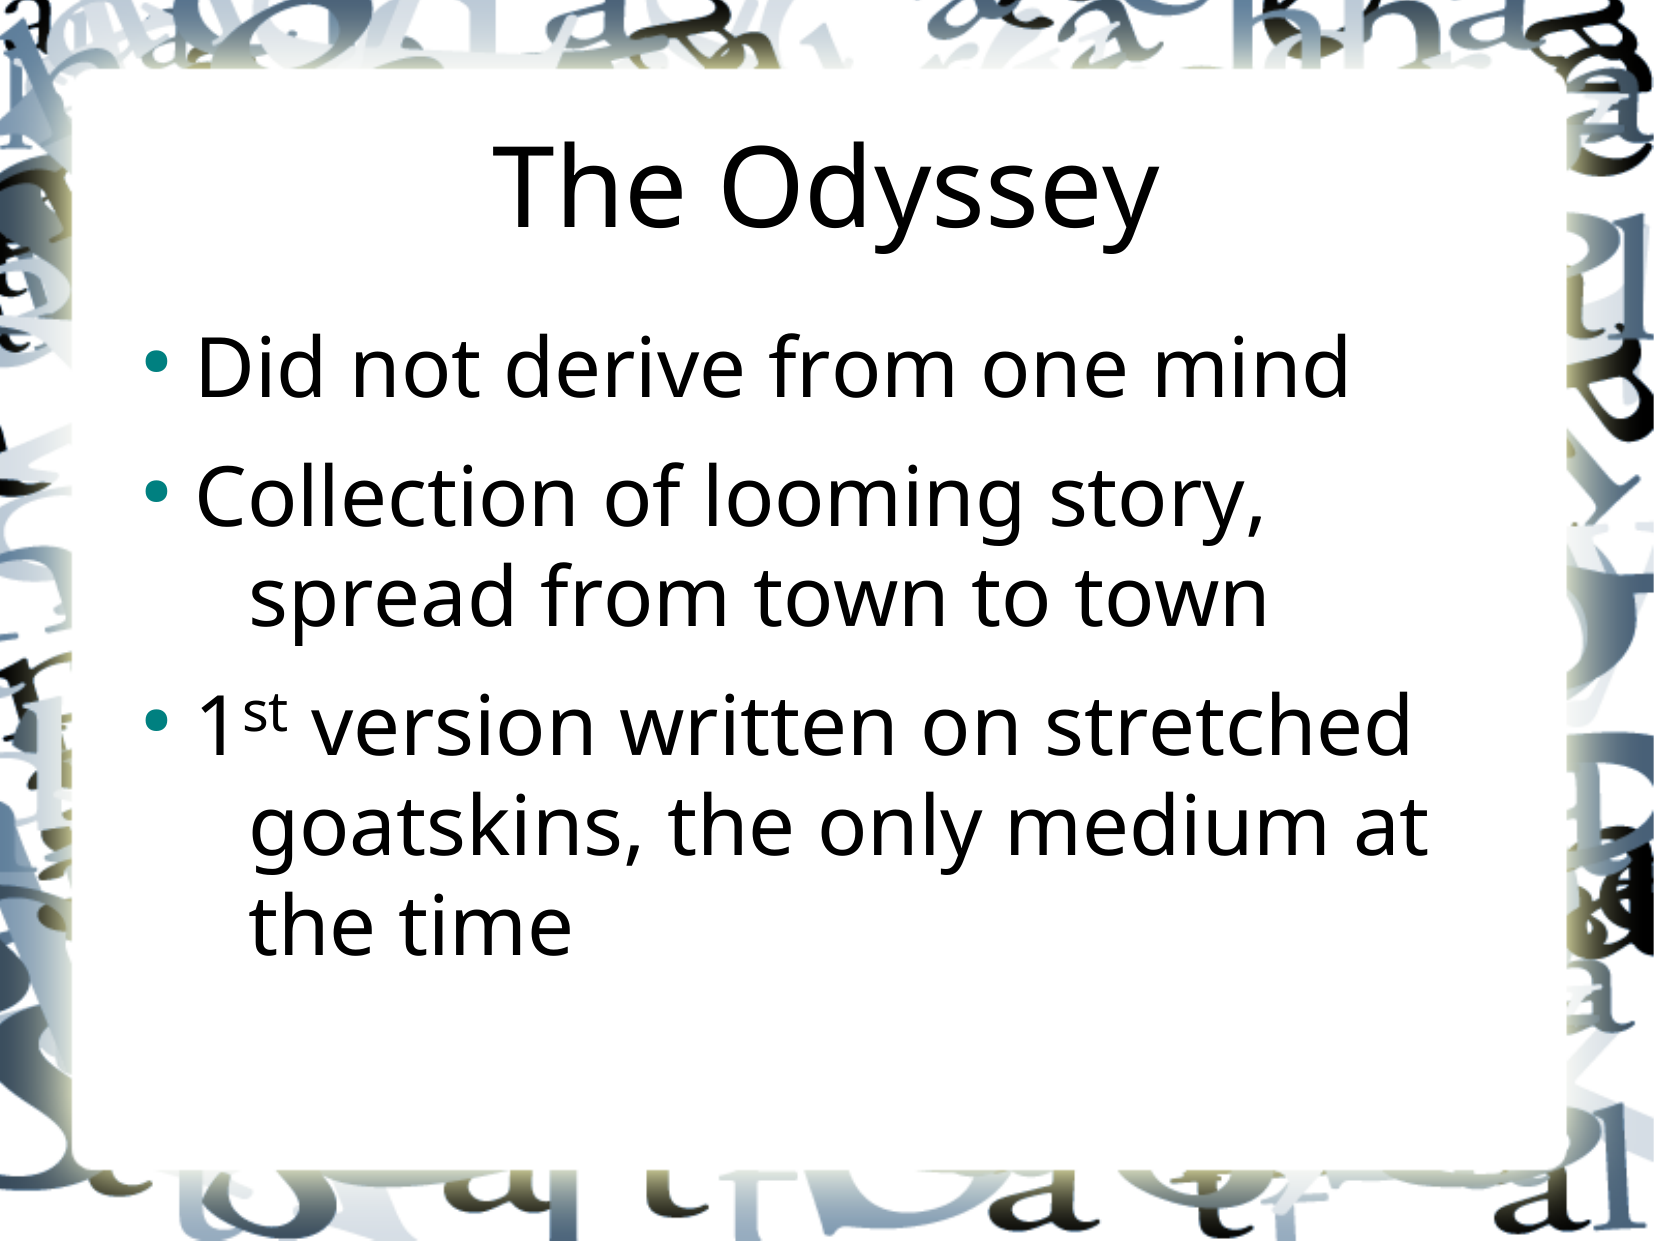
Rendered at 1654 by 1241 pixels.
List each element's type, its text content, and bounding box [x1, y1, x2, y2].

list Did not derive from one mind Collection of looming story, spread from town to town 1st version written on stretched goatskins, the only medium at the time [106, 313, 1530, 1013]
title The Odyssey [82, 86, 1571, 279]
